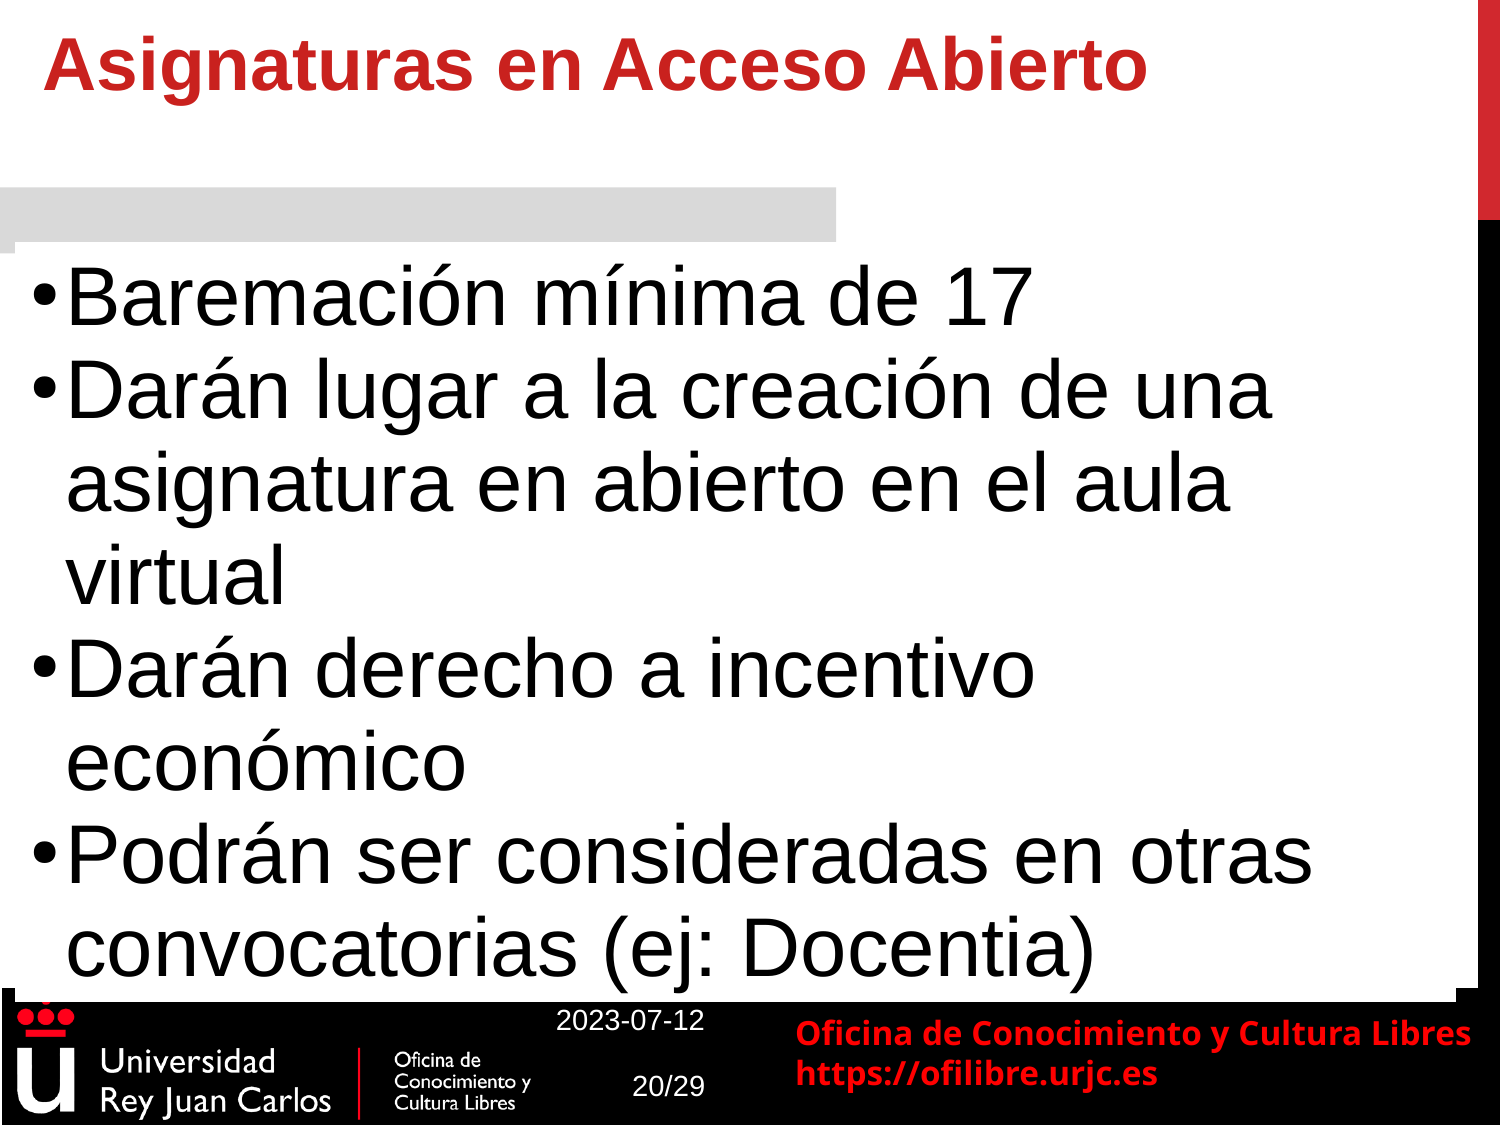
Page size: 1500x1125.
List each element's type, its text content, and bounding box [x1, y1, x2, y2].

title [75, 7, 1425, 196]
text_box Asignaturas en Acceso Abierto [27, 15, 1381, 199]
text_box Baremación mínima de 17 Darán lugar a la creación de una asignatura en abierto en el aula virtual Darán derecho a incentivo económico Podrán ser consideradas en otras convocatorias (ej: Docentia) [15, 242, 1456, 1002]
picture [17, 1002, 531, 1120]
